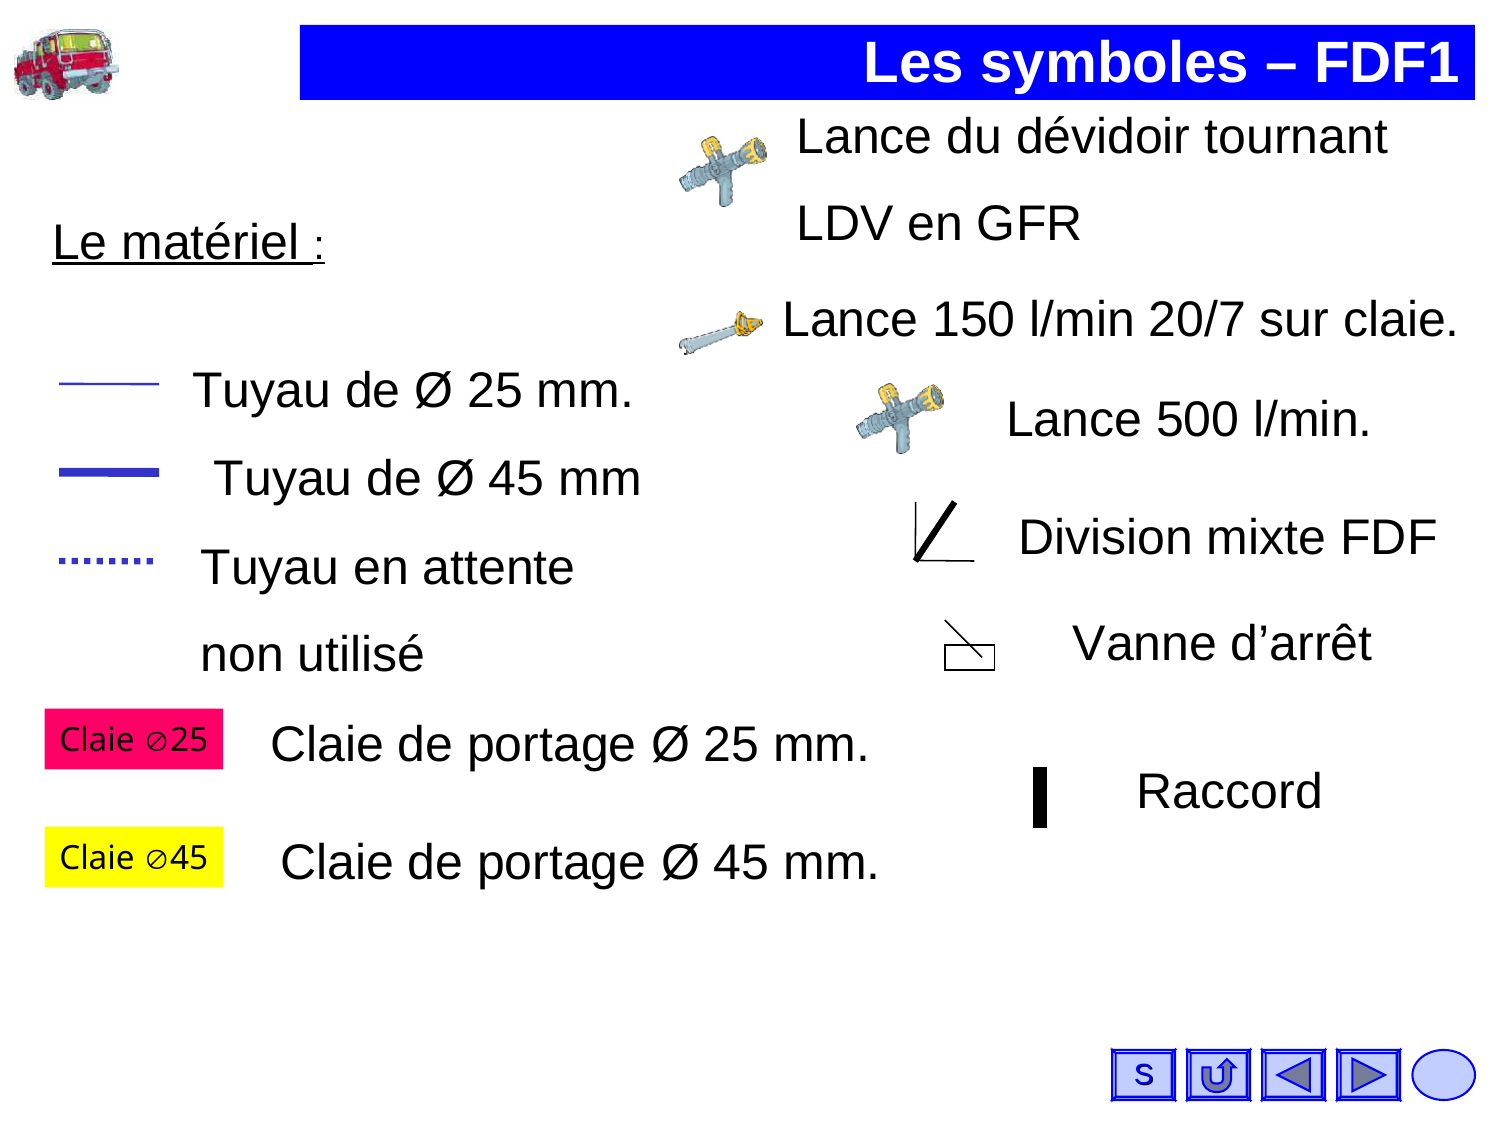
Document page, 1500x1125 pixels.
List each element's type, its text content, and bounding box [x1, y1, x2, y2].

text_box Tuyau en attente non utilisé [186, 531, 592, 690]
text_box [1412, 1049, 1476, 1101]
picture [679, 136, 767, 207]
text_box Claie de portage Ø 25 mm. [255, 708, 886, 780]
text_box Vanne d’arrêt [1058, 607, 1388, 680]
text_box Division mixte FDF [1003, 501, 1453, 574]
text_box Le matériel : [37, 206, 340, 278]
text_box Claie 25 [44, 708, 224, 770]
text_box Tuyau de Ø 45 mm [199, 442, 657, 515]
picture [14, 29, 119, 100]
text_box Lance 150 l/min 20/7 sur claie. [767, 283, 1476, 355]
text_box Les symboles – FDF1 [299, 24, 1475, 100]
picture [856, 383, 944, 454]
text_box Tuyau de Ø 25 mm. [177, 354, 650, 426]
text_box Lance 500 l/min. [991, 383, 1388, 456]
text_box Lance du dévidoir tournant LDV en GFR [781, 100, 1404, 259]
text_box Claie de portage Ø 45 mm. [265, 826, 896, 898]
picture [679, 311, 763, 355]
text_box Raccord [1122, 755, 1338, 827]
text_box [1033, 767, 1046, 827]
text_box Claie 45 [44, 826, 224, 888]
